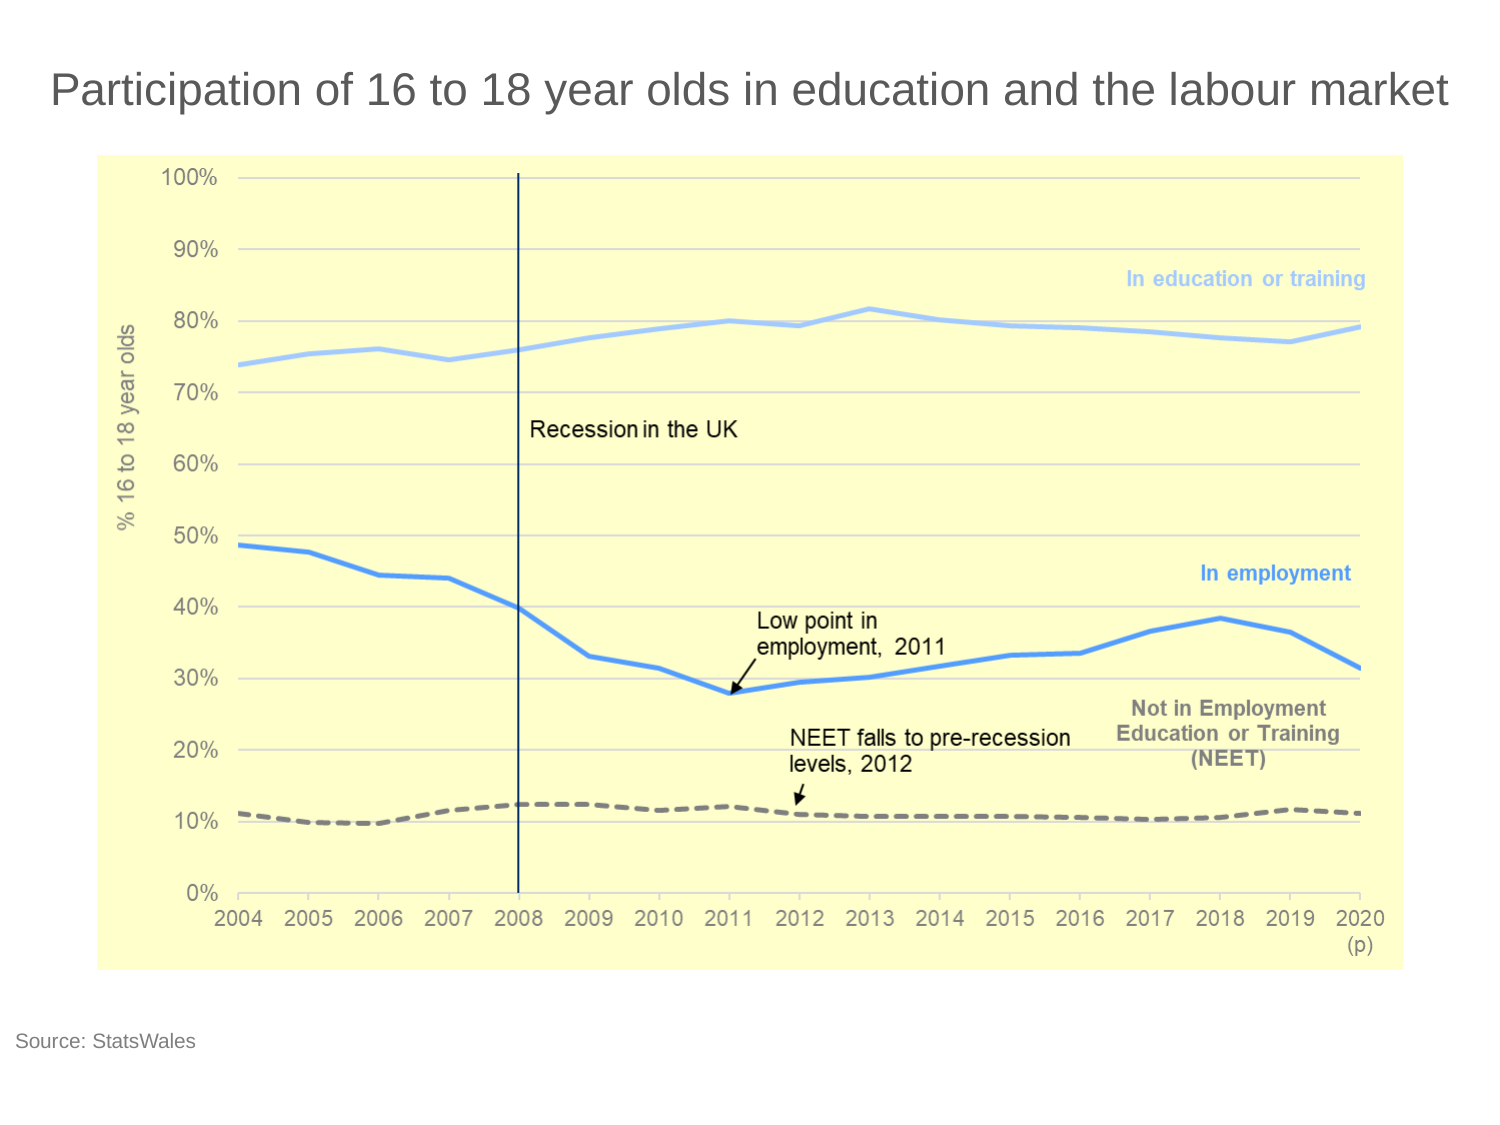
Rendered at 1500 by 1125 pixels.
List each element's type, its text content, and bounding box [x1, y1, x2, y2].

title Participation of 16 to 18 year olds in education and the labour market [0, 1, 1500, 173]
text_box Source: StatsWales [0, 1020, 1500, 1061]
picture [97, 155, 1403, 970]
